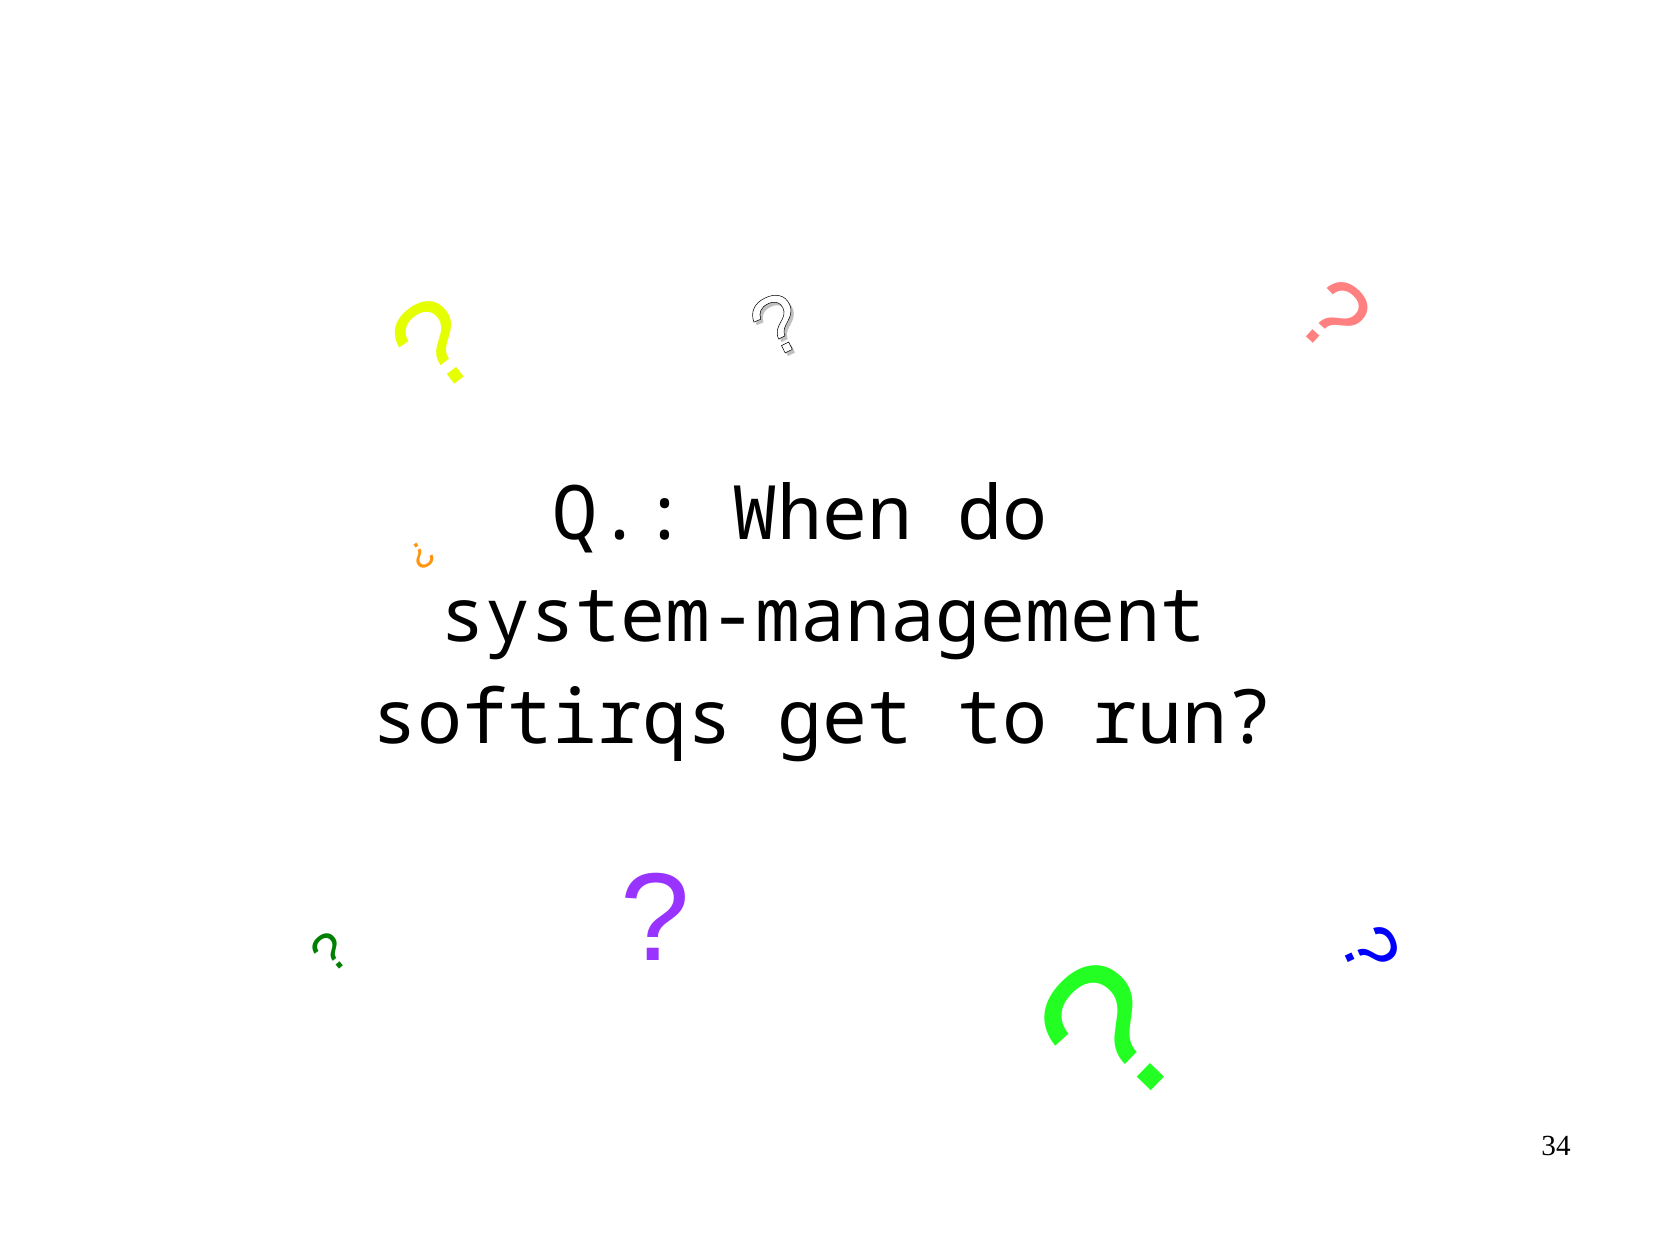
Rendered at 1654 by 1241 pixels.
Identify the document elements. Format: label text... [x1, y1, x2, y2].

text_box ? [975, 900, 1246, 1168]
list Q.: When do system-management softirqs get to run? [285, 458, 1361, 826]
text_box ? [348, 253, 521, 437]
text_box ? [282, 904, 378, 1001]
text_box ? [1310, 896, 1431, 1003]
text_box ? [719, 220, 916, 391]
text_box ? [605, 840, 706, 995]
text_box ? [385, 516, 460, 593]
text_box ? [1260, 240, 1409, 391]
